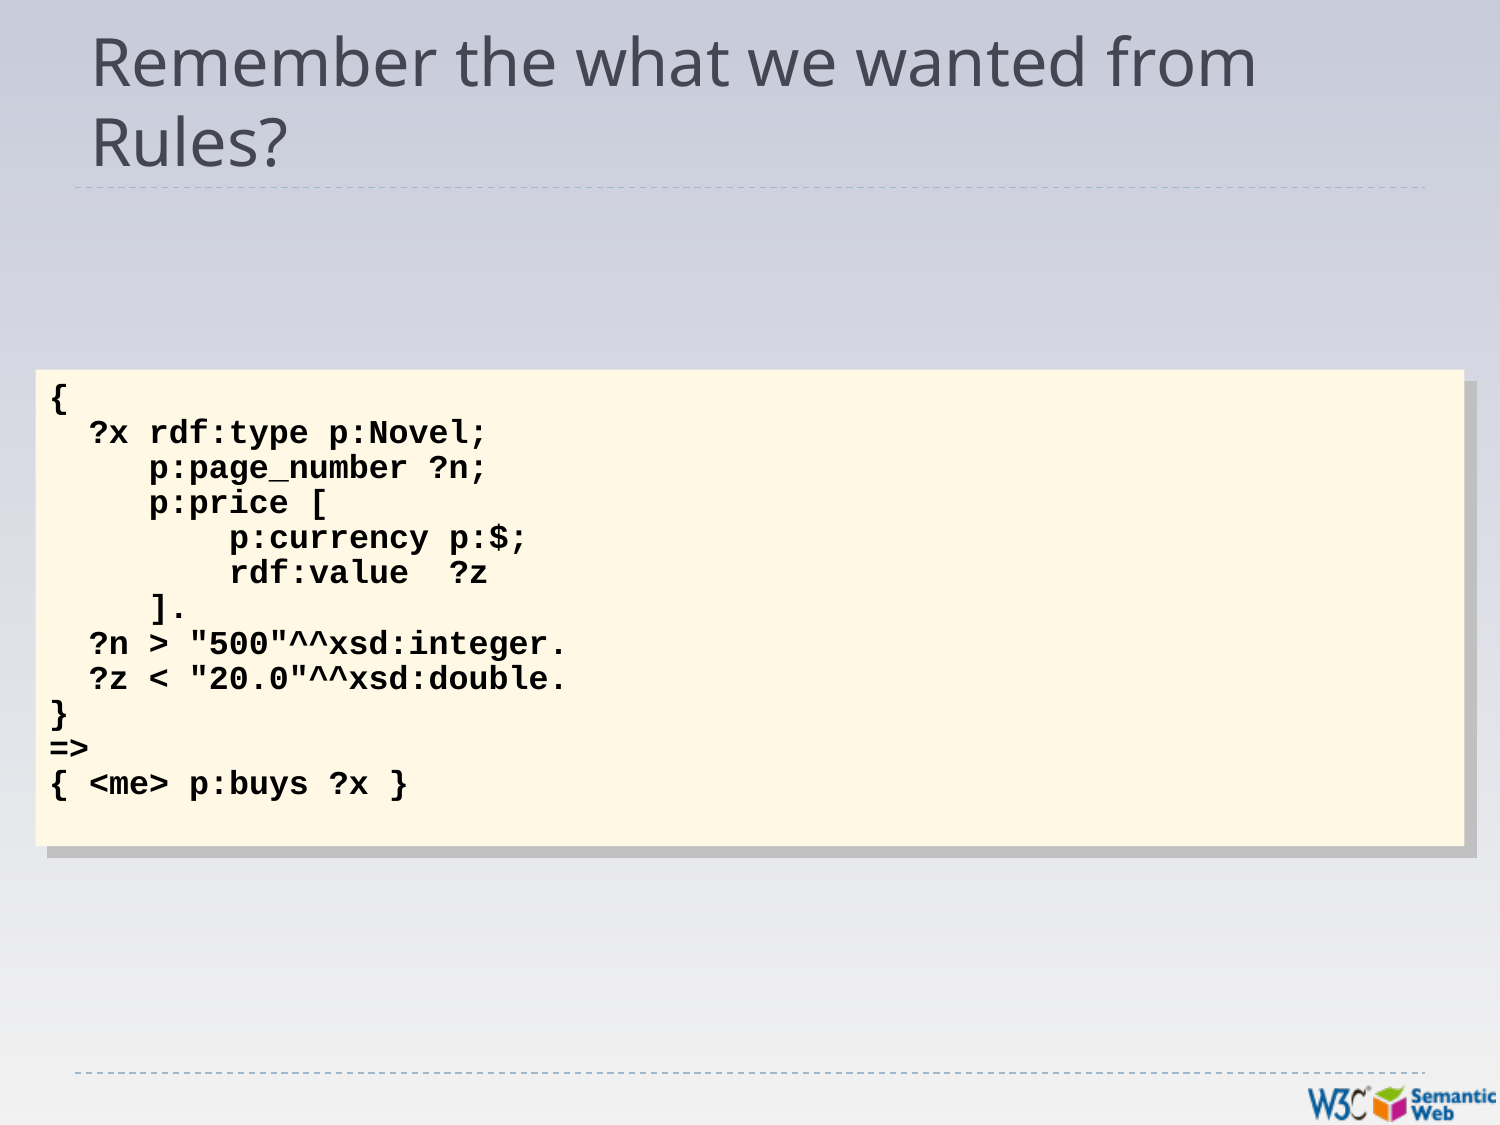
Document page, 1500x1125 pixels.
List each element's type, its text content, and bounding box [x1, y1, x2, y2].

title Remember the what we wanted from Rules? [75, 12, 1426, 188]
picture [1308, 1084, 1496, 1122]
text_box { ?x rdf:type p:Novel; p:page_number ?n; p:price [ p:currency p:$; rdf:value ?z ]. ?n > "500"^^xsd:integer. ?z < "20.0"^^xsd:double. } => { <me> p:buys ?x } [35, 369, 1465, 847]
